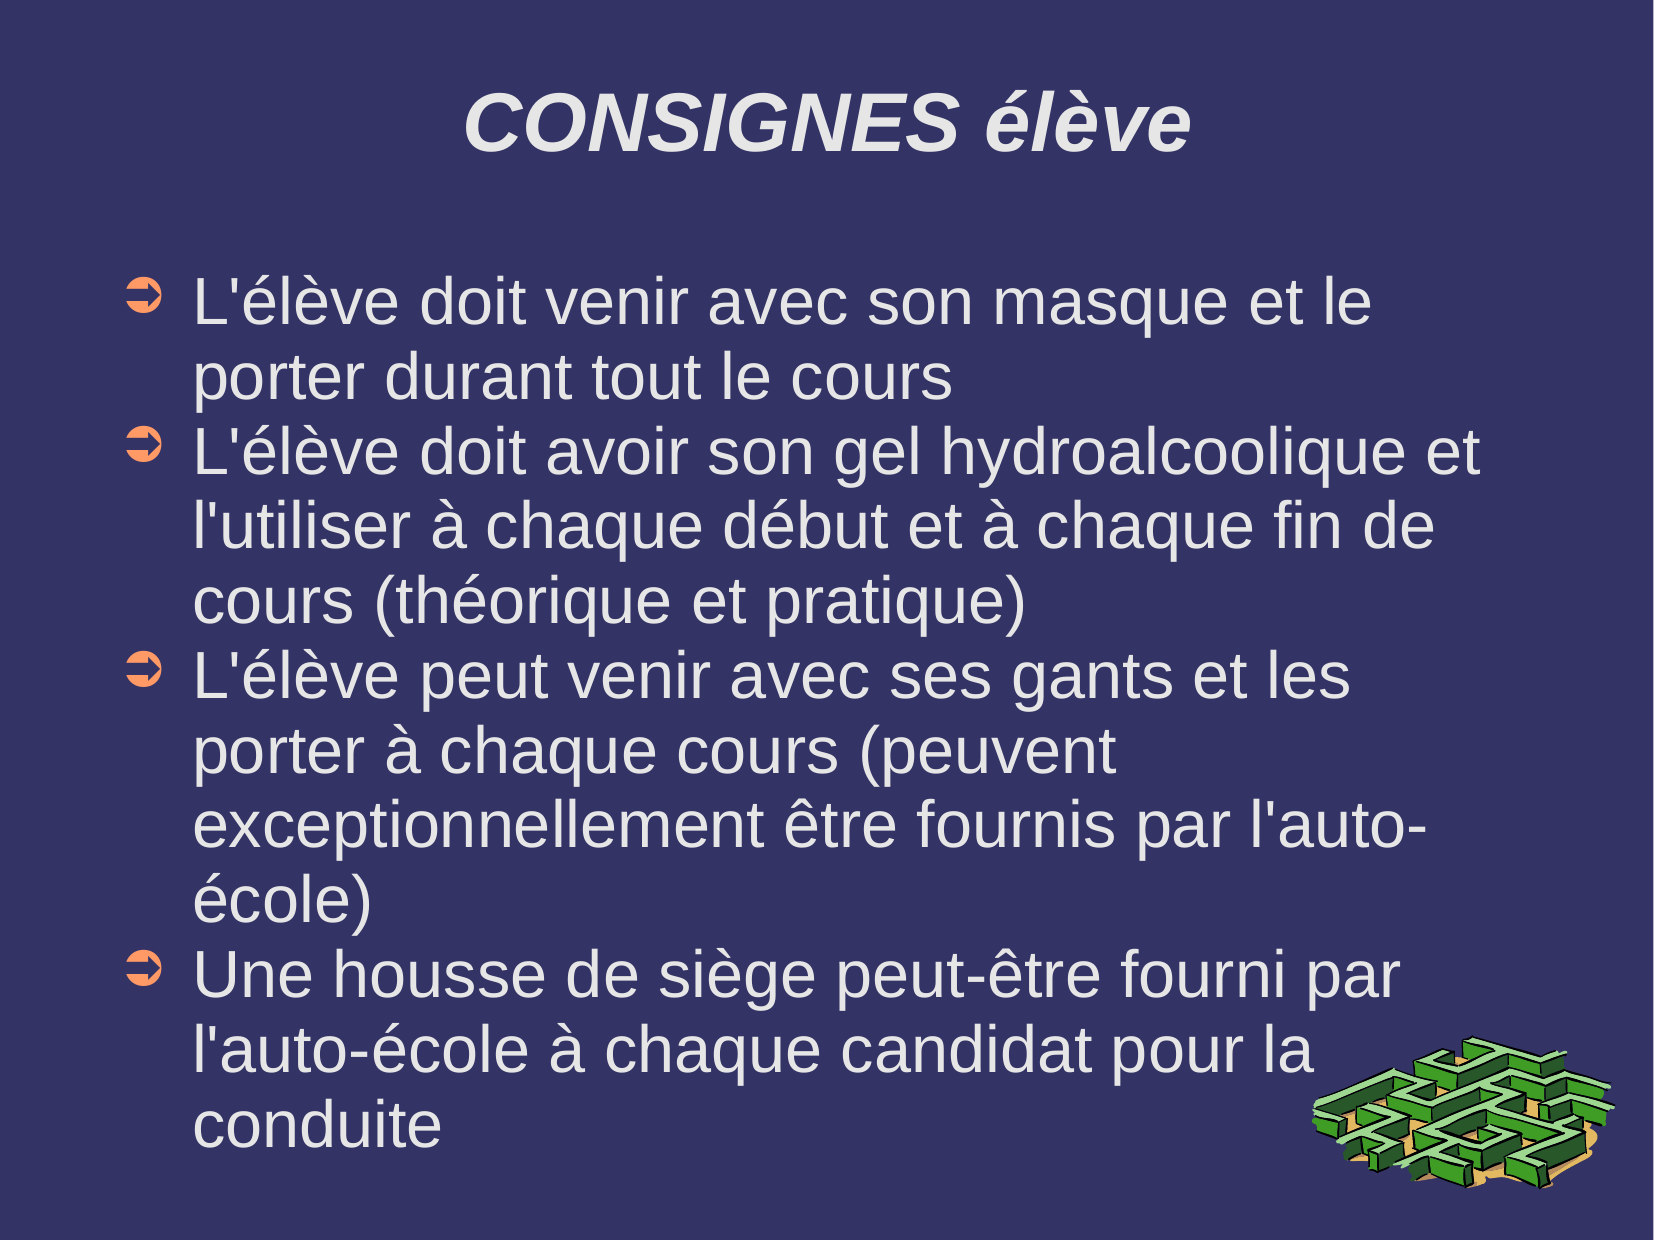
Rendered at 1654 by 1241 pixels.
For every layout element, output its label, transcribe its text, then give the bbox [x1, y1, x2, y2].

title CONSIGNES élève [121, 19, 1534, 227]
list L'élève doit venir avec son masque et le porter durant tout le cours L'élève doit avoir son gel hydroalcoolique et l'utiliser à chaque début et à chaque fin de cours (théorique et pratique) L'élève peut venir avec ses gants et les porter à chaque cours (peuvent exceptionnellement être fournis par l'auto-école) Une housse de siège peut-être fourni par l'auto-école à chaque candidat pour la conduite [109, 264, 1501, 1087]
